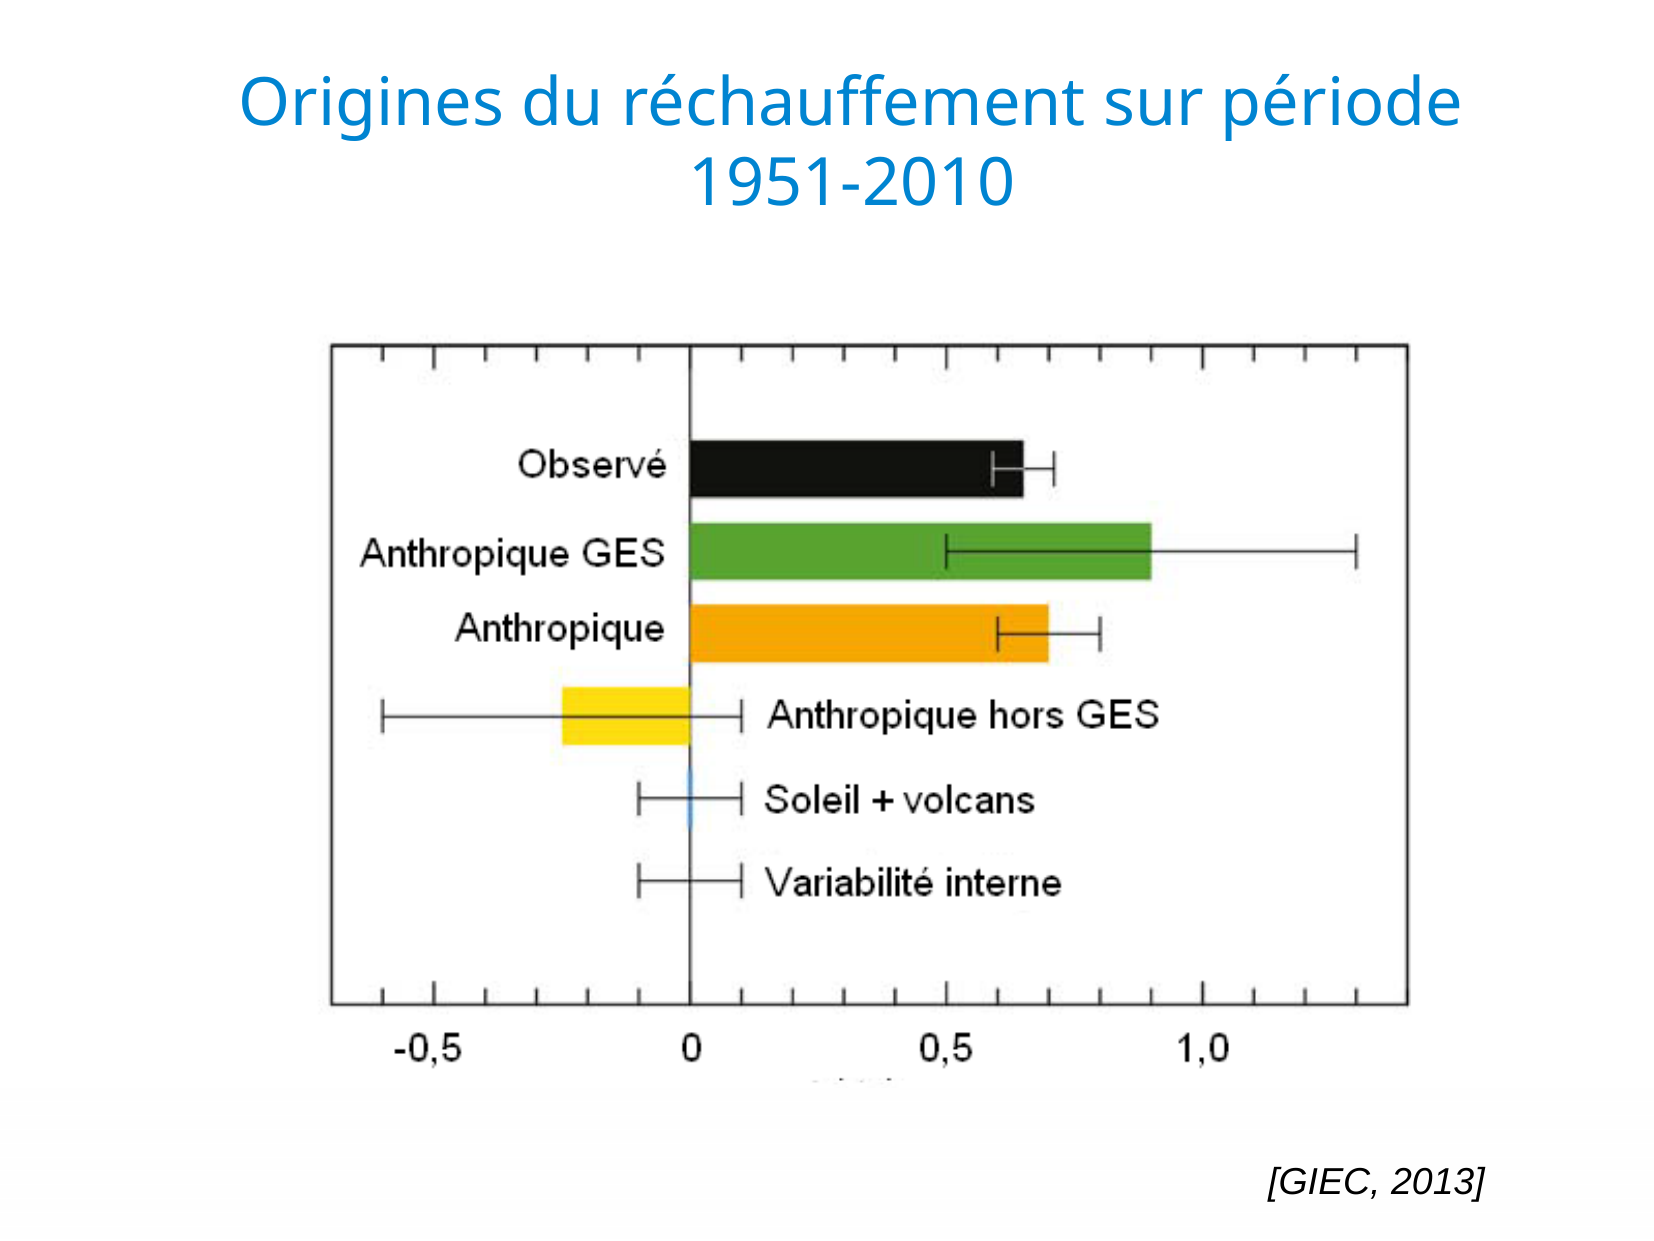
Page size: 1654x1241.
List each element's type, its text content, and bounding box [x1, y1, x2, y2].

picture [0, 261, 1654, 1240]
text_box [GIEC, 2013] [1253, 1149, 1625, 1216]
text_box Origines du réchauffement sur période 1951-2010 [198, 51, 1506, 239]
